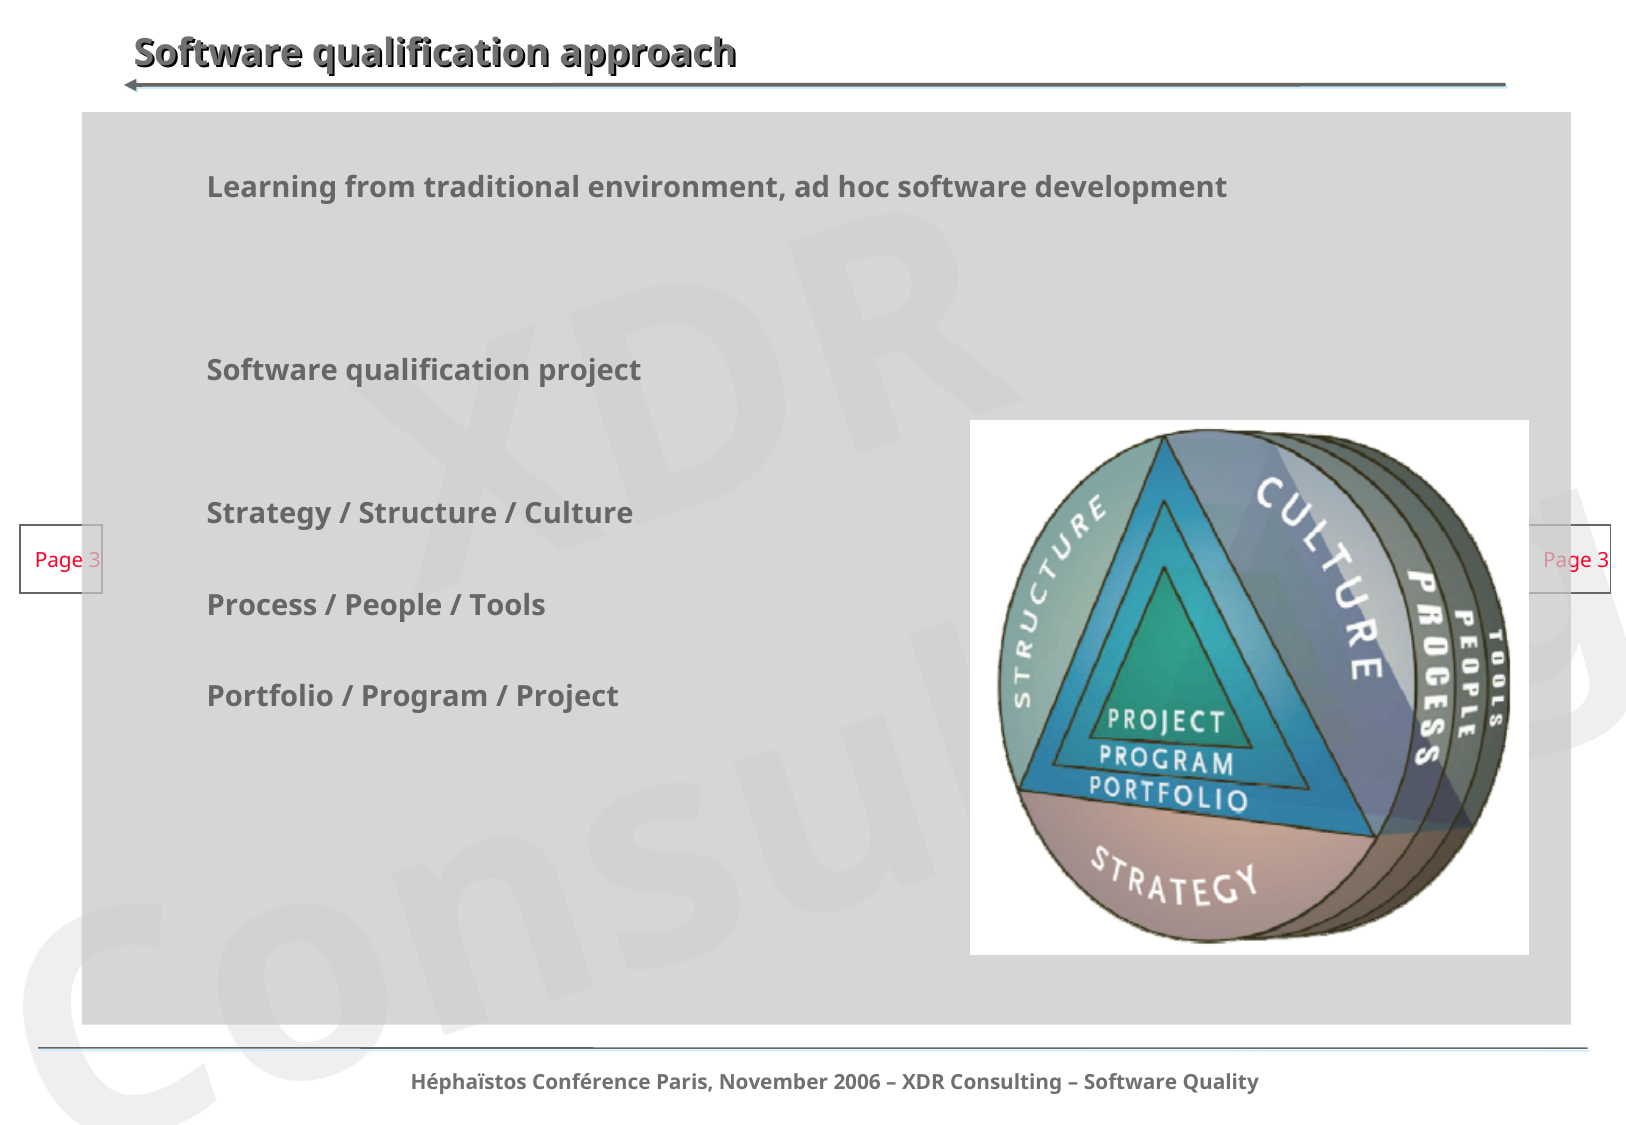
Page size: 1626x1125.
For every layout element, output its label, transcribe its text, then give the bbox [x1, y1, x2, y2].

title Software qualification approach [121, 16, 1504, 86]
list Learning from traditional environment, ad hoc software development Software qualification project Strategy / Structure / Culture Process / People / Tools Portfolio / Program / Project [81, 112, 1571, 1025]
picture [970, 420, 1529, 955]
